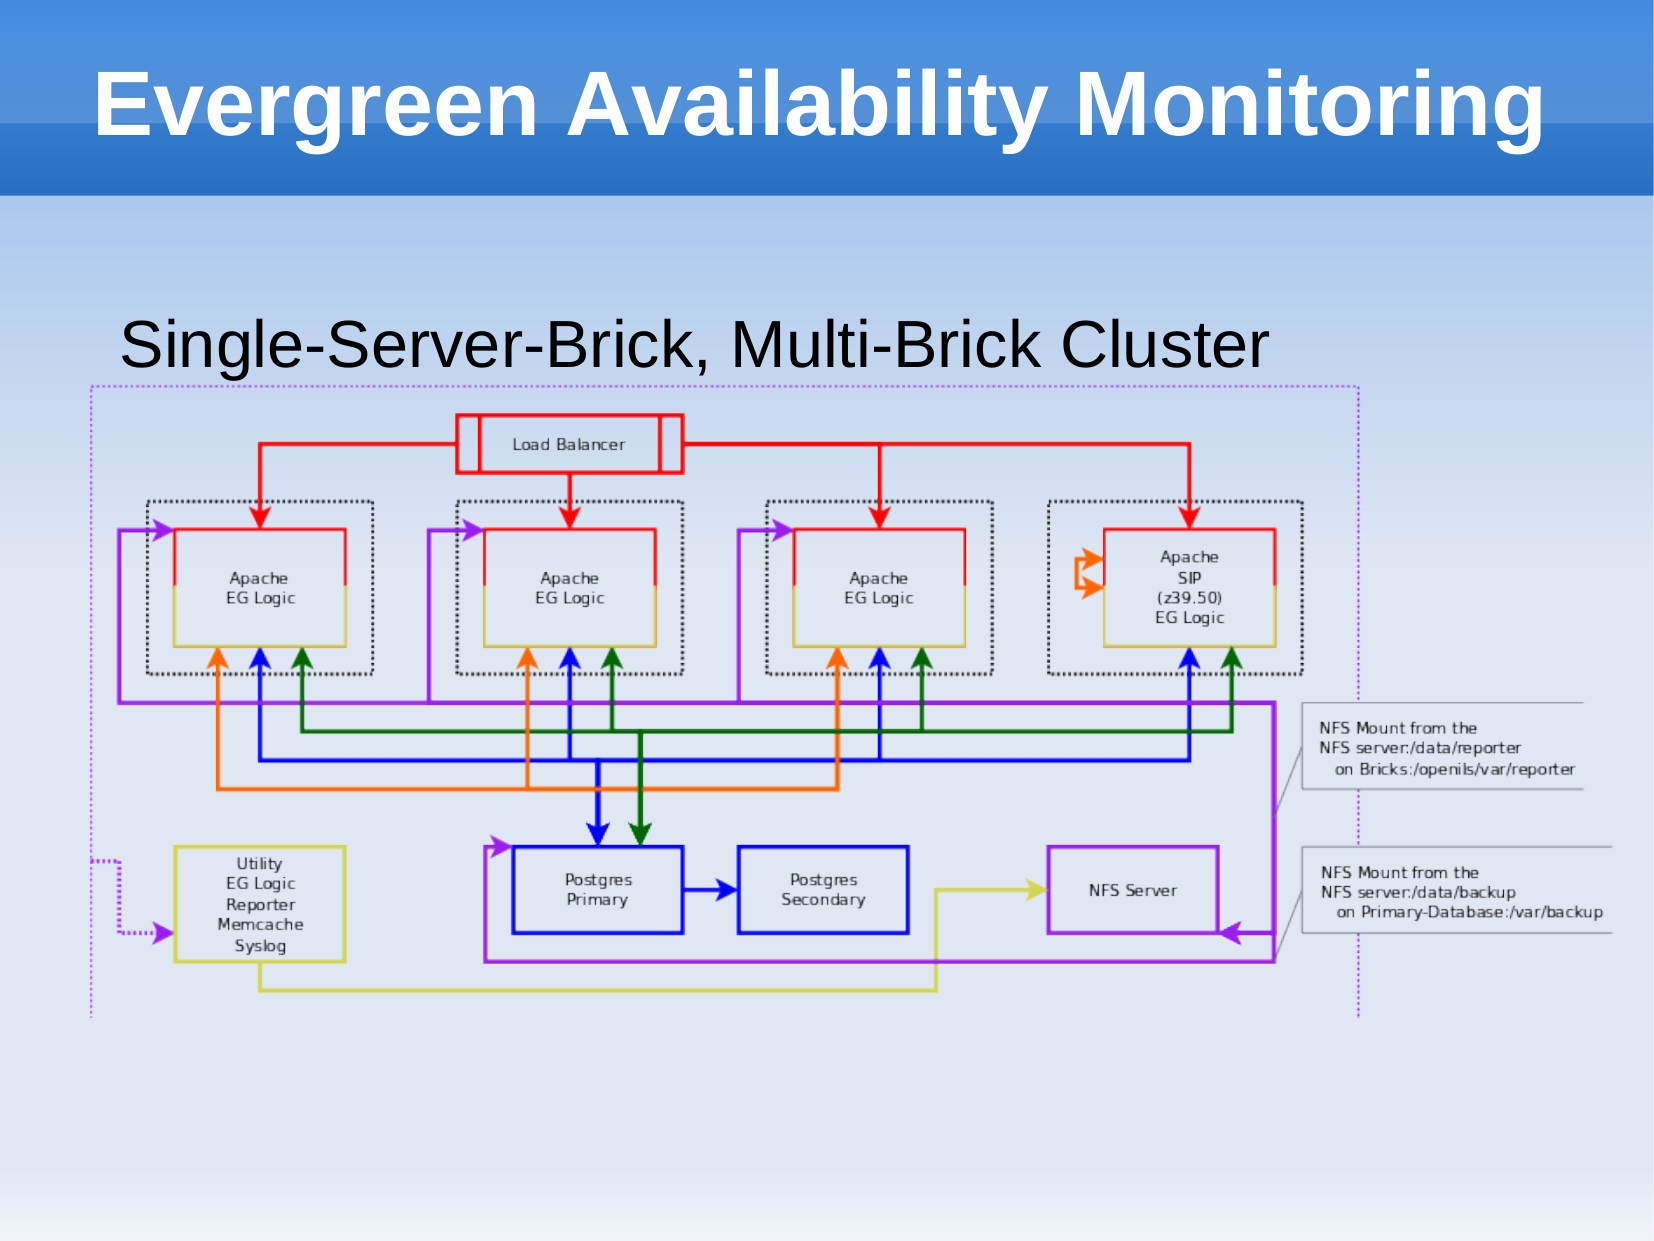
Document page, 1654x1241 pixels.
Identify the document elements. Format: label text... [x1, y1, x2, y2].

picture [0, 0, 1654, 1241]
title Evergreen Availability Monitoring [76, 0, 1565, 208]
text_box Single-Server-Brick, Multi-Brick Cluster [105, 300, 1290, 390]
